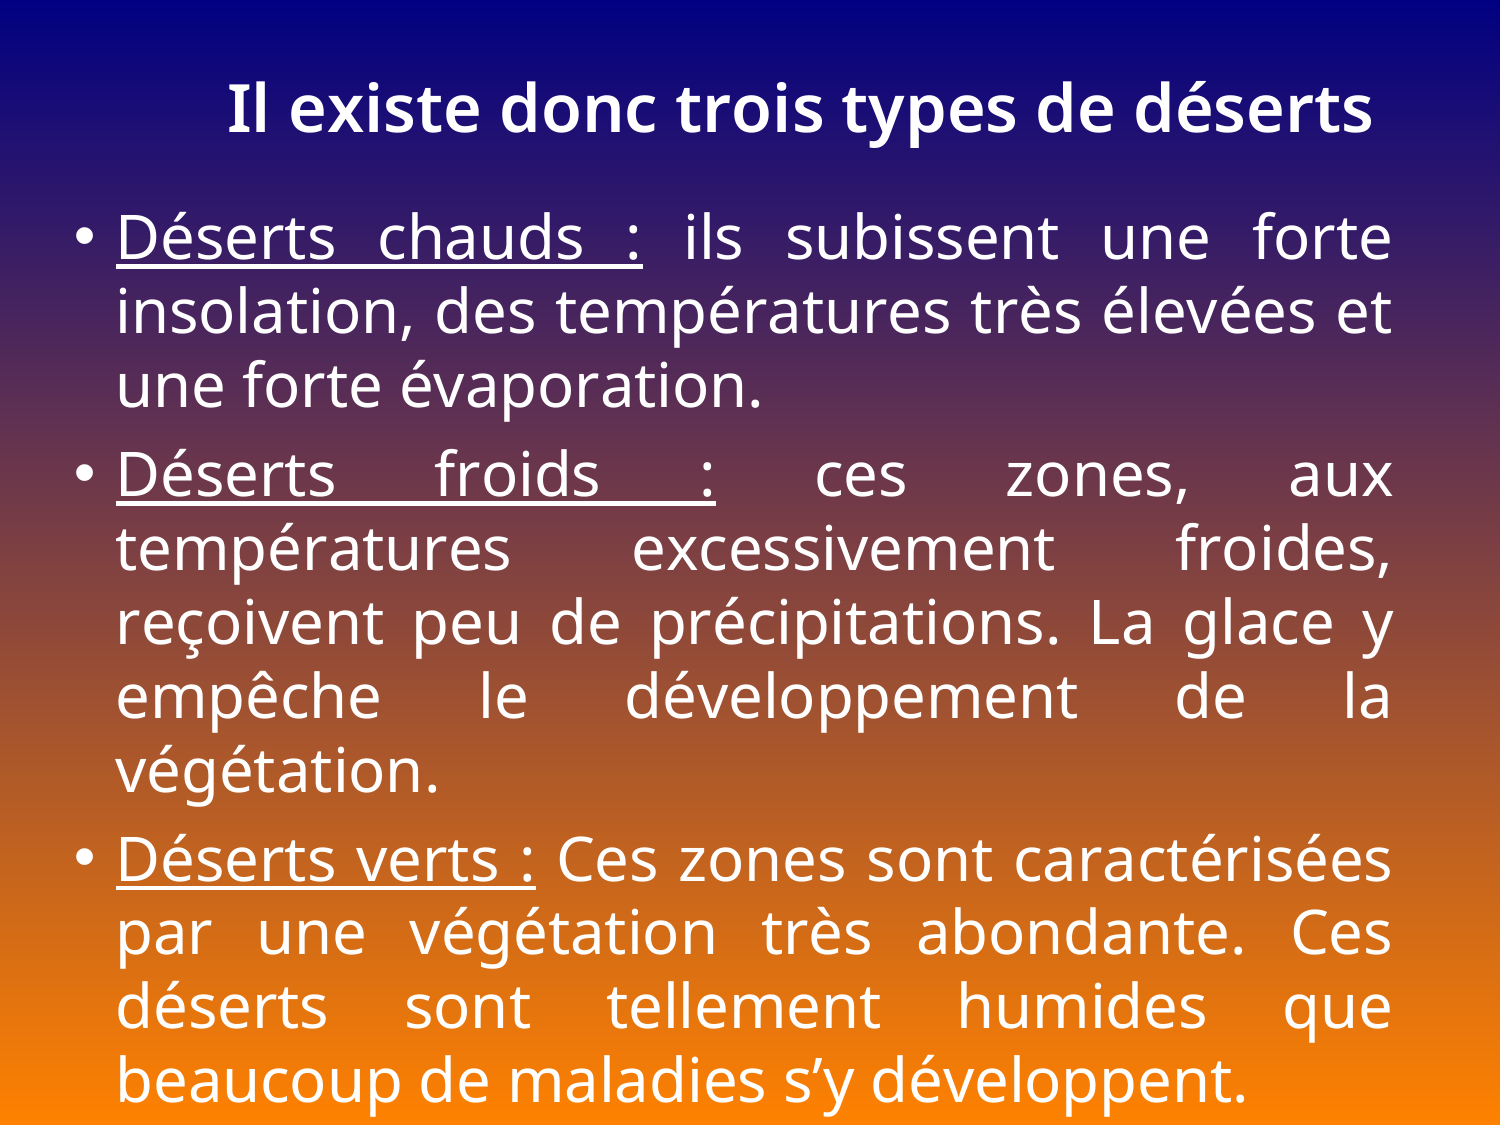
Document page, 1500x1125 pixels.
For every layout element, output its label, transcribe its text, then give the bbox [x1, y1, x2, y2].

list Déserts chauds : ils subissent une forte insolation, des températures très élevées et une forte évaporation. Déserts froids : ces zones, aux températures excessivement froides, reçoivent peu de précipitations. La glace y empêche le développement de la végétation. Déserts verts : Ces zones sont caractérisées par une végétation très abondante. Ces déserts sont tellement humides que beaucoup de maladies s’y développent. [59, 190, 1410, 1125]
text_box Il existe donc trois types de déserts [212, 58, 1307, 154]
